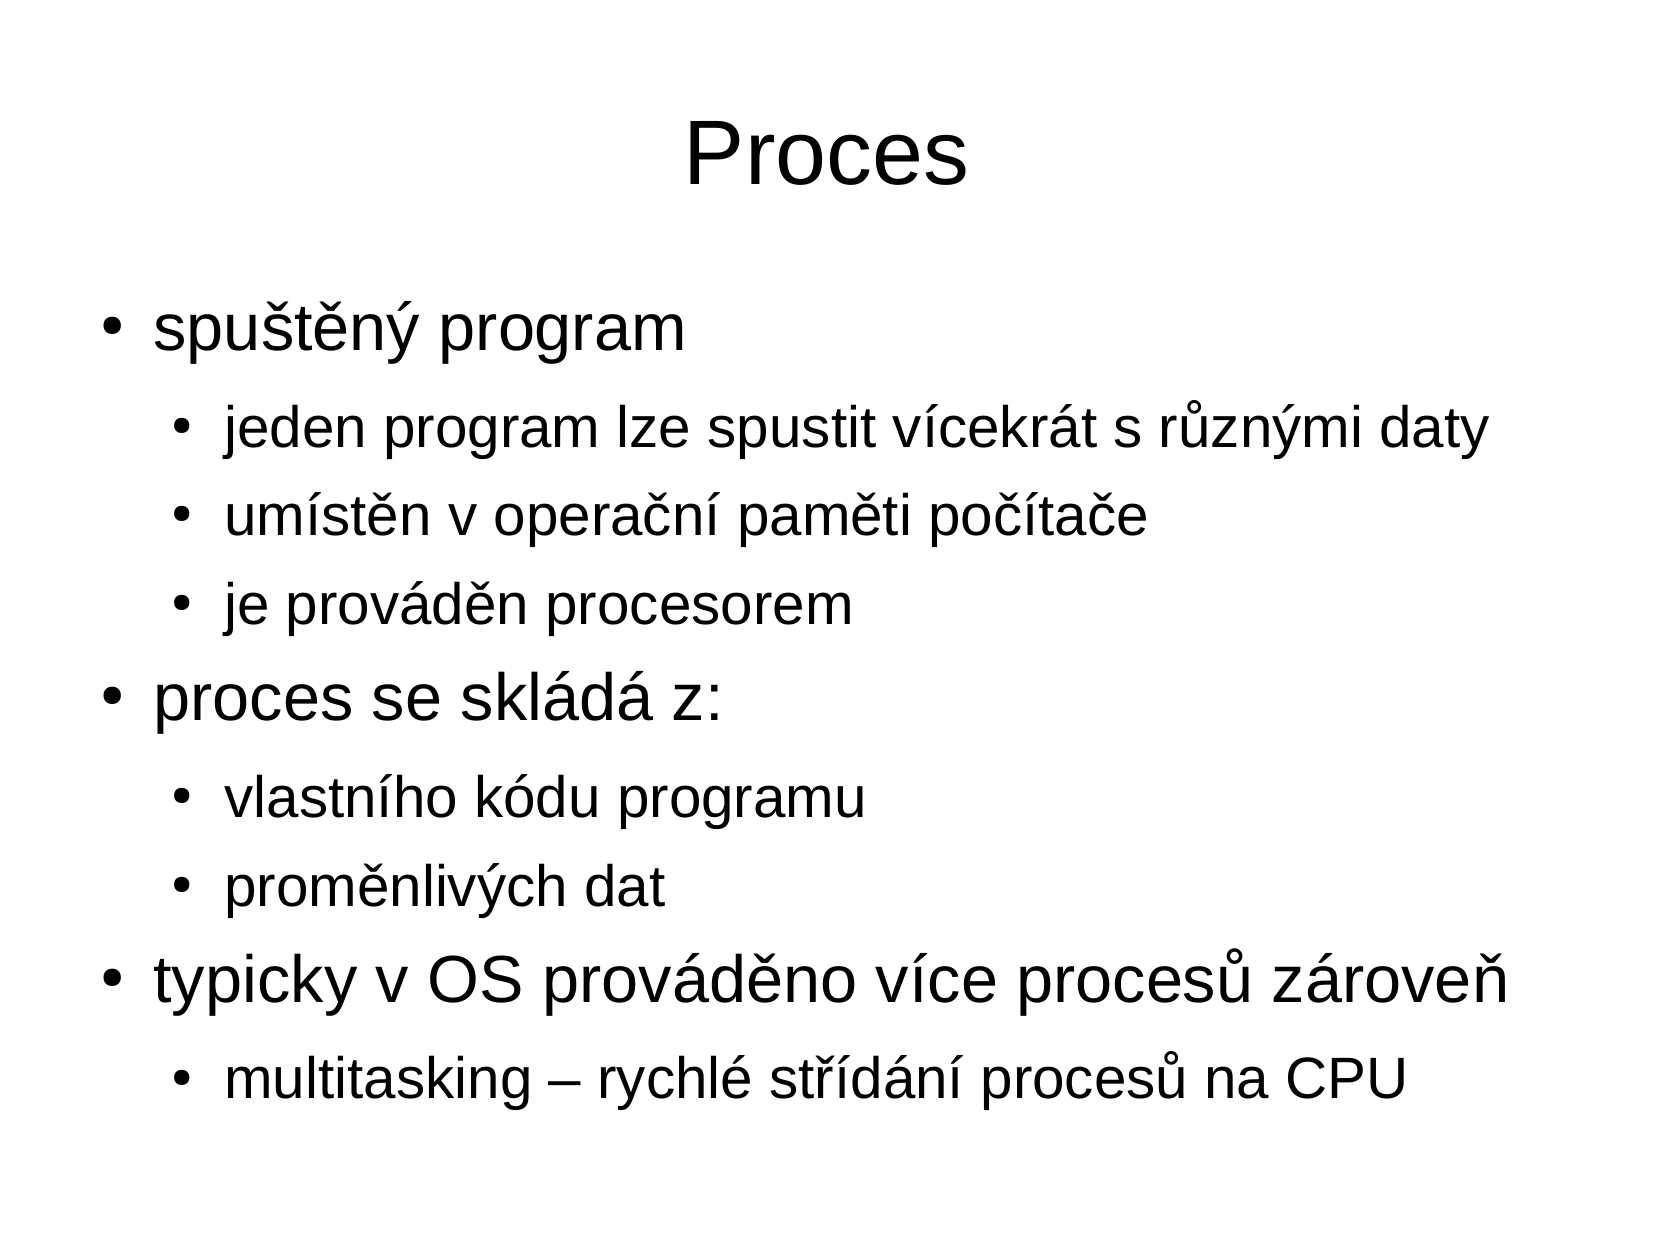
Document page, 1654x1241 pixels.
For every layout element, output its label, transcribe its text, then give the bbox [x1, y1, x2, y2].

title Proces [82, 56, 1571, 250]
list spuštěný program jeden program lze spustit vícekrát s různými daty umístěn v operační paměti počítače je prováděn procesorem proces se skládá z: vlastního kódu programu proměnlivých dat typicky v OS prováděno více procesů zároveň multitasking – rychlé střídání procesů na CPU [82, 290, 1571, 1110]
